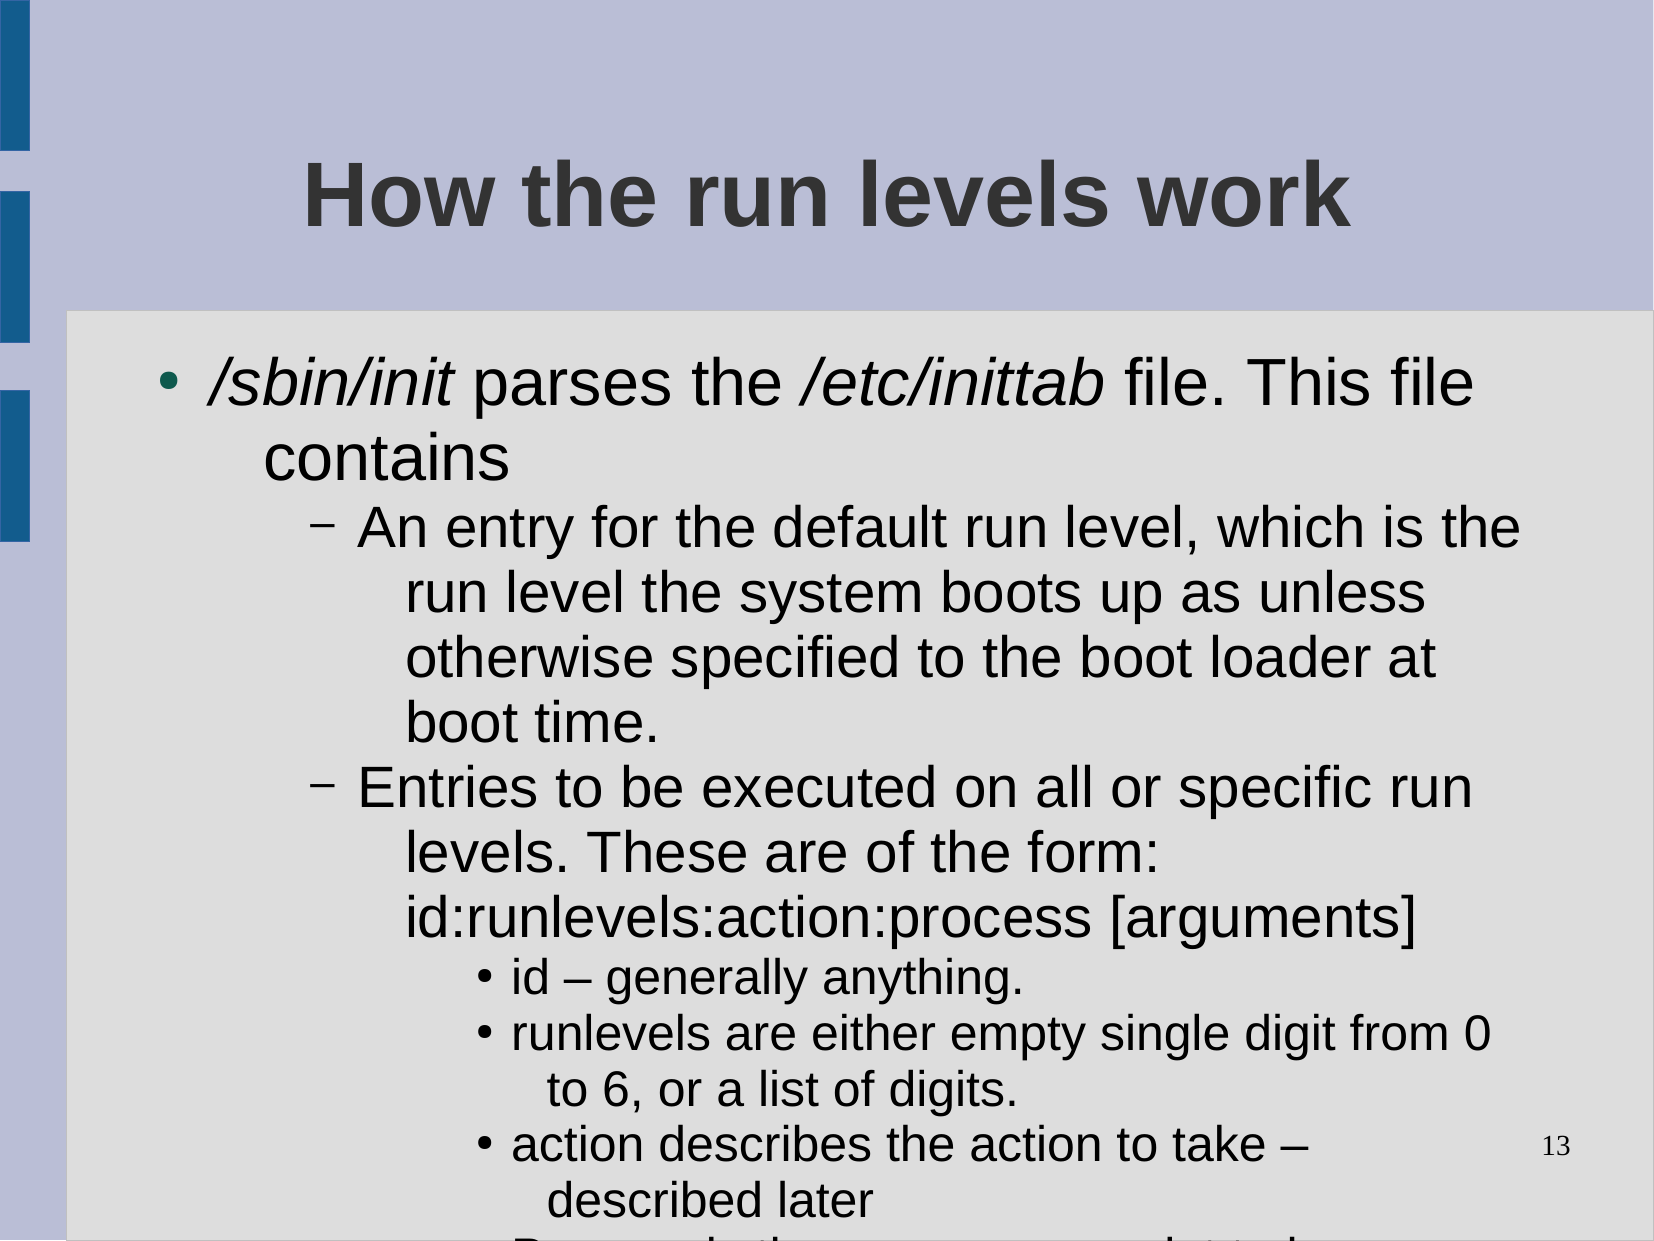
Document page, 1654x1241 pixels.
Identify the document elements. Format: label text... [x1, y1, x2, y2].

list /sbin/init parses the /etc/inittab file. This file contains An entry for the default run level, which is the run level the system boots up as unless otherwise specified to the boot loader at boot time. Entries to be executed on all or specific run levels. These are of the form: id:runlevels:action:process [arguments] id – generally anything. runlevels are either empty single digit from 0 to 6, or a list of digits. action describes the action to take – described later Process is the program or script to be executed. [121, 344, 1534, 1164]
title How the run levels work [121, 91, 1534, 299]
